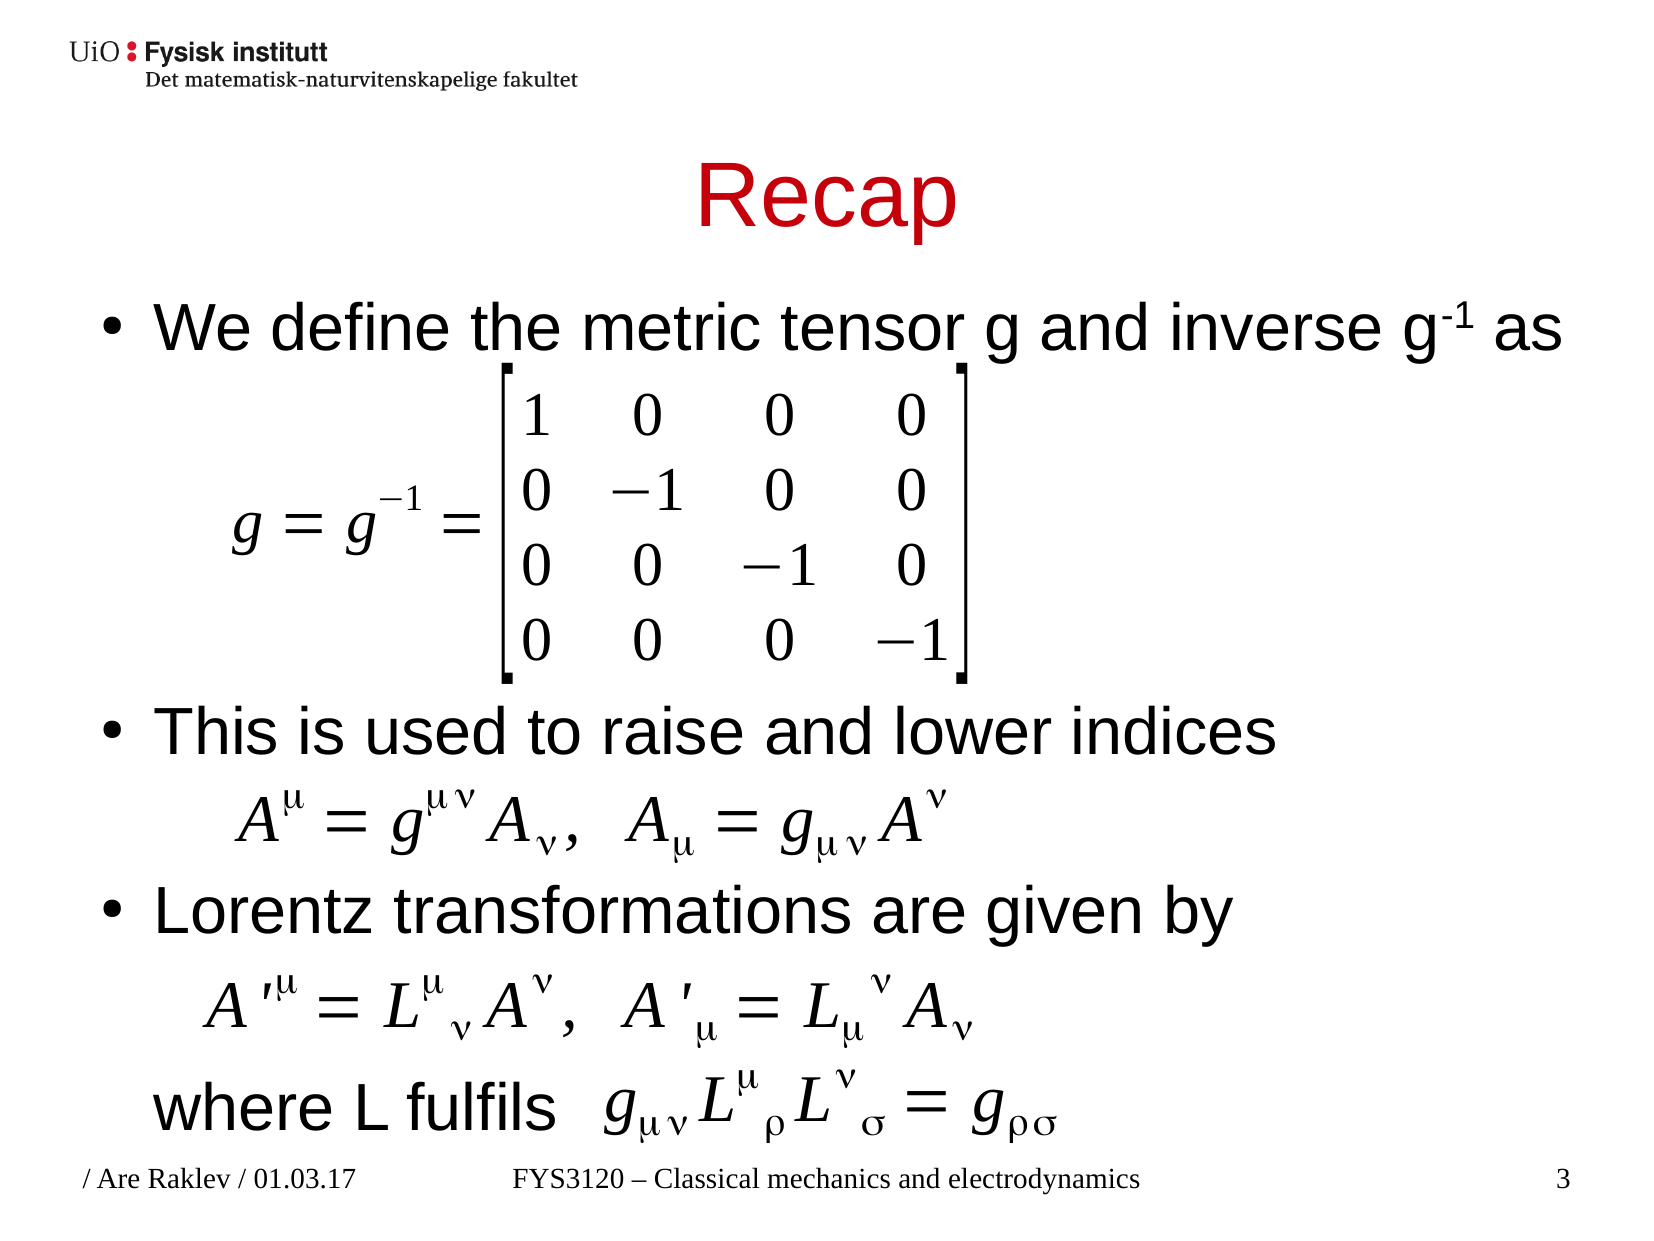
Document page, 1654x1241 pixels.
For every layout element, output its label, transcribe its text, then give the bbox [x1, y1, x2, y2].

list We define the metric tensor g and inverse g-1 as This is used to raise and lower indices Lorentz transformations are given by where L fulfils [82, 290, 1571, 1147]
chart [192, 967, 980, 1051]
chart [224, 360, 979, 688]
chart [594, 1061, 1065, 1145]
chart [225, 781, 955, 865]
title Recap [82, 90, 1571, 290]
picture [68, 37, 581, 93]
